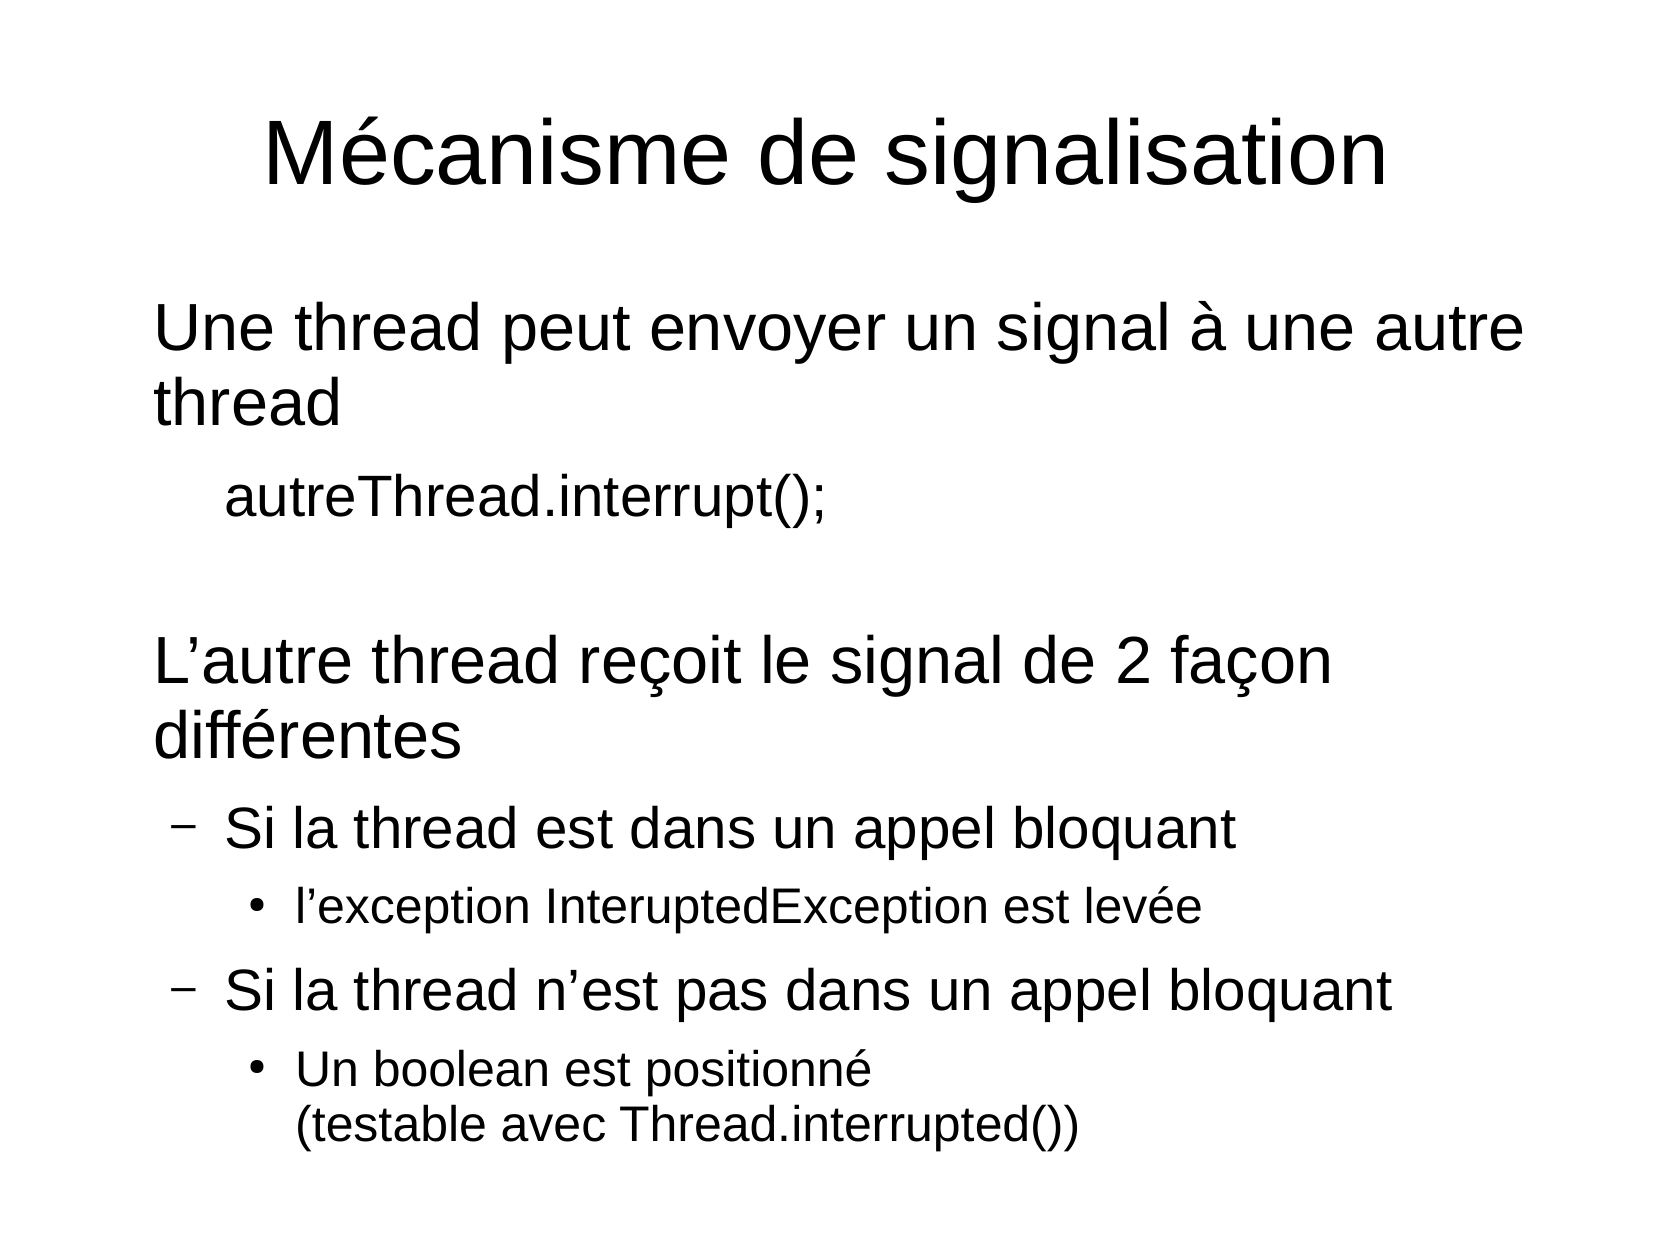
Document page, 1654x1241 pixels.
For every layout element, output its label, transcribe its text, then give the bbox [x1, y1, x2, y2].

list Une thread peut envoyer un signal à une autre thread autreThread.interrupt(); L’autre thread reçoit le signal de 2 façon différentes Si la thread est dans un appel bloquant l’exception InteruptedException est levée Si la thread n’est pas dans un appel bloquant Un boolean est positionné (testable avec Thread.interrupted()) [82, 290, 1571, 1156]
title Mécanisme de signalisation [82, 49, 1571, 257]
